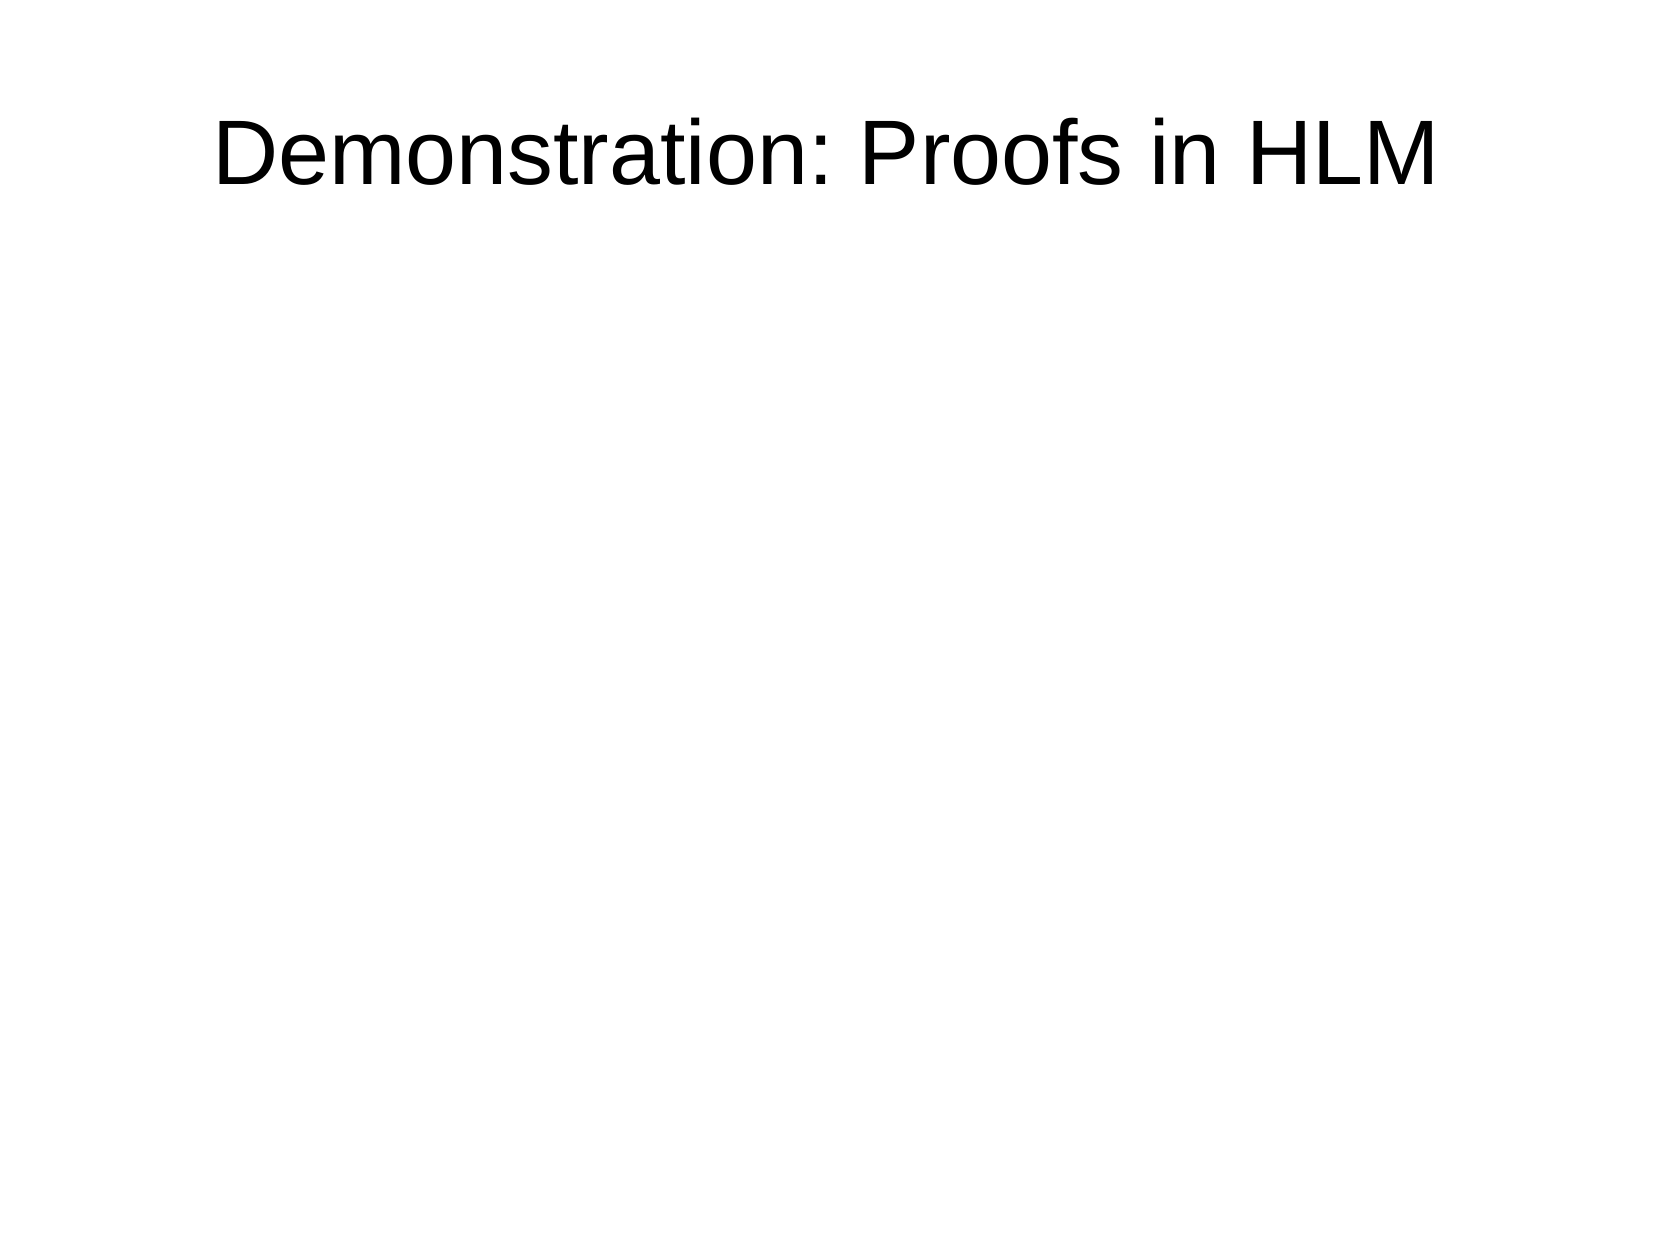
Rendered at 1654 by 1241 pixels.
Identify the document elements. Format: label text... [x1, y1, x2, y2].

title Demonstration: Proofs in HLM [82, 56, 1571, 250]
